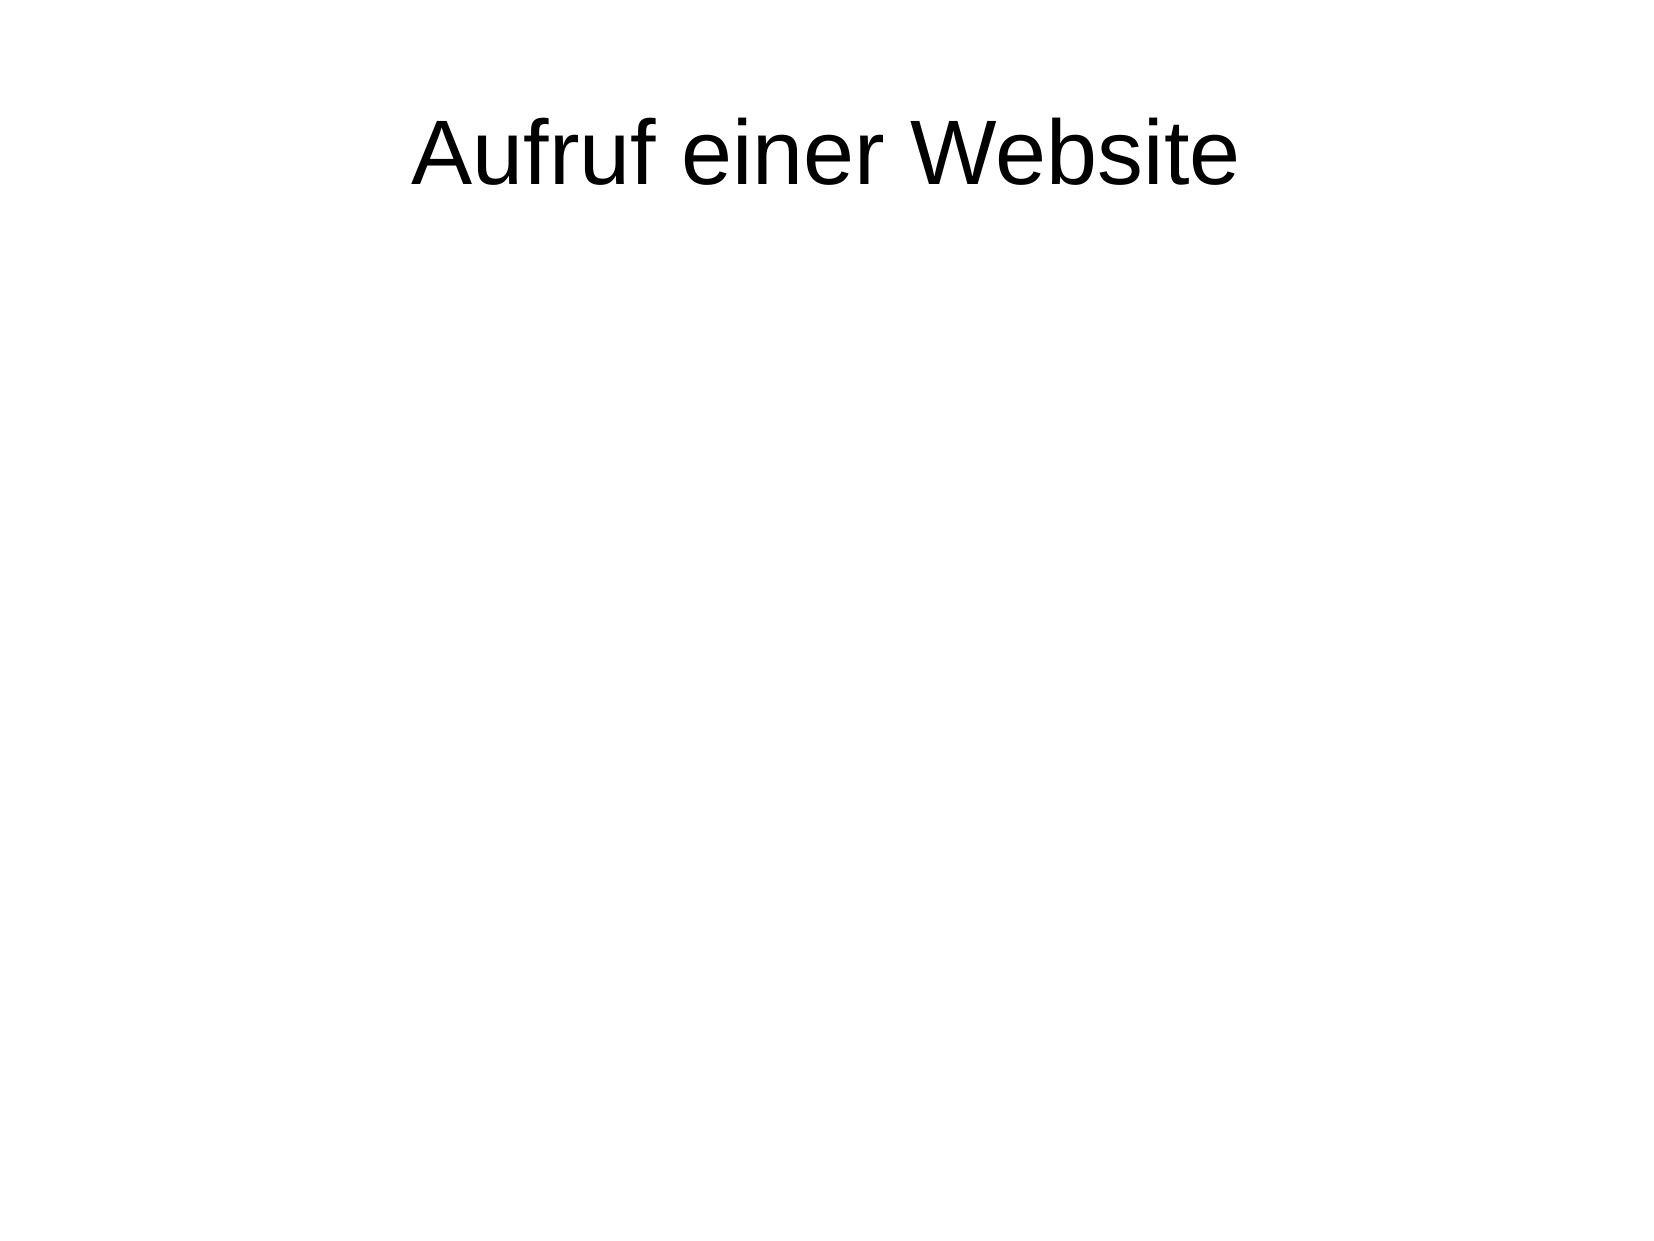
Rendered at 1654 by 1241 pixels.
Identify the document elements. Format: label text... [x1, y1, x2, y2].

title Aufruf einer Website [82, 49, 1571, 257]
